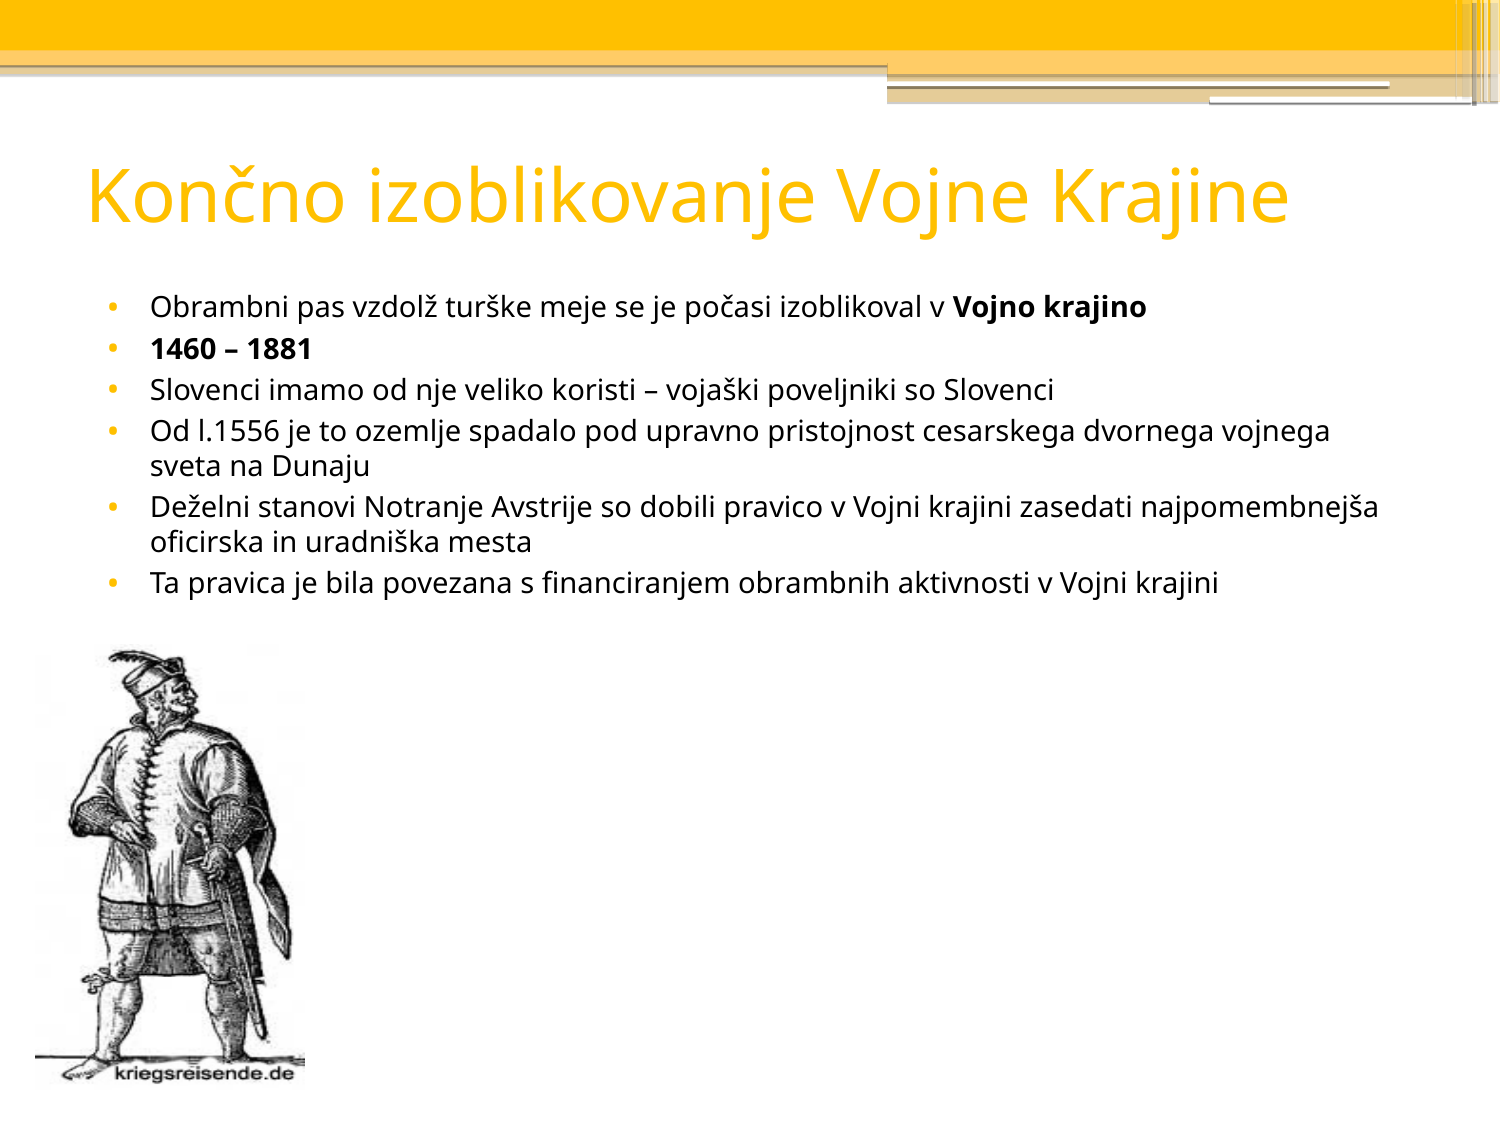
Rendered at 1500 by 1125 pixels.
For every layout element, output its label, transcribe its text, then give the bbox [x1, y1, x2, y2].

list Obrambni pas vzdolž turške meje se je počasi izoblikoval v Vojno krajino 1460 – 1881 Slovenci imamo od nje veliko koristi – vojaški poveljniki so Slovenci Od l.1556 je to ozemlje spadalo pod upravno pristojnost cesarskega dvornega vojnega sveta na Dunaju Deželni stanovi Notranje Avstrije so dobili pravico v Vojni krajini zasedati najpomembnejša oficirska in uradniška mesta Ta pravica je bila povezana s financiranjem obrambnih aktivnosti v Vojni krajini [75, 281, 1425, 1079]
title Končno izoblikovanje Vojne Krajine [70, 105, 1421, 281]
picture [35, 644, 305, 1090]
